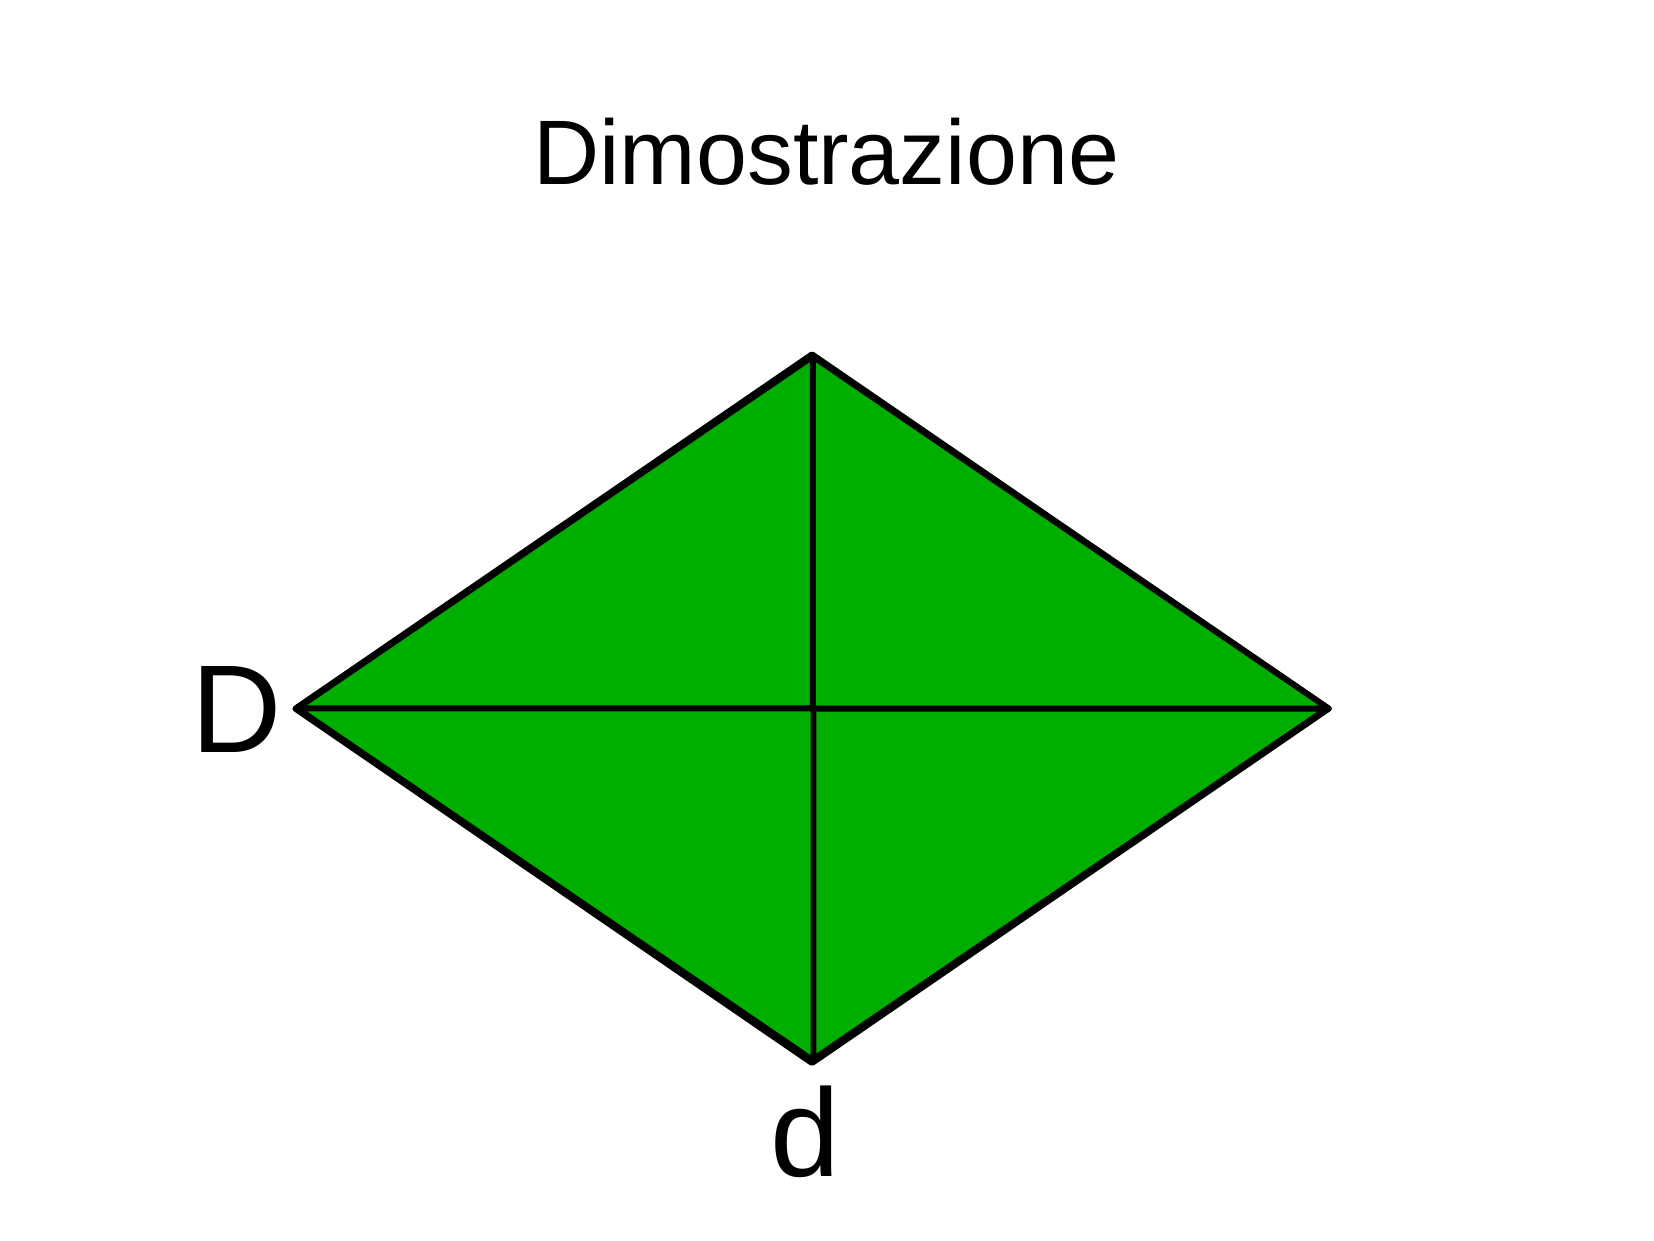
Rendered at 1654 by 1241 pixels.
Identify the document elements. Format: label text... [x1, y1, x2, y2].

title Dimostrazione [82, 56, 1571, 250]
text_box [296, 354, 1329, 1056]
text_box d [755, 1056, 875, 1211]
text_box D [176, 631, 296, 787]
